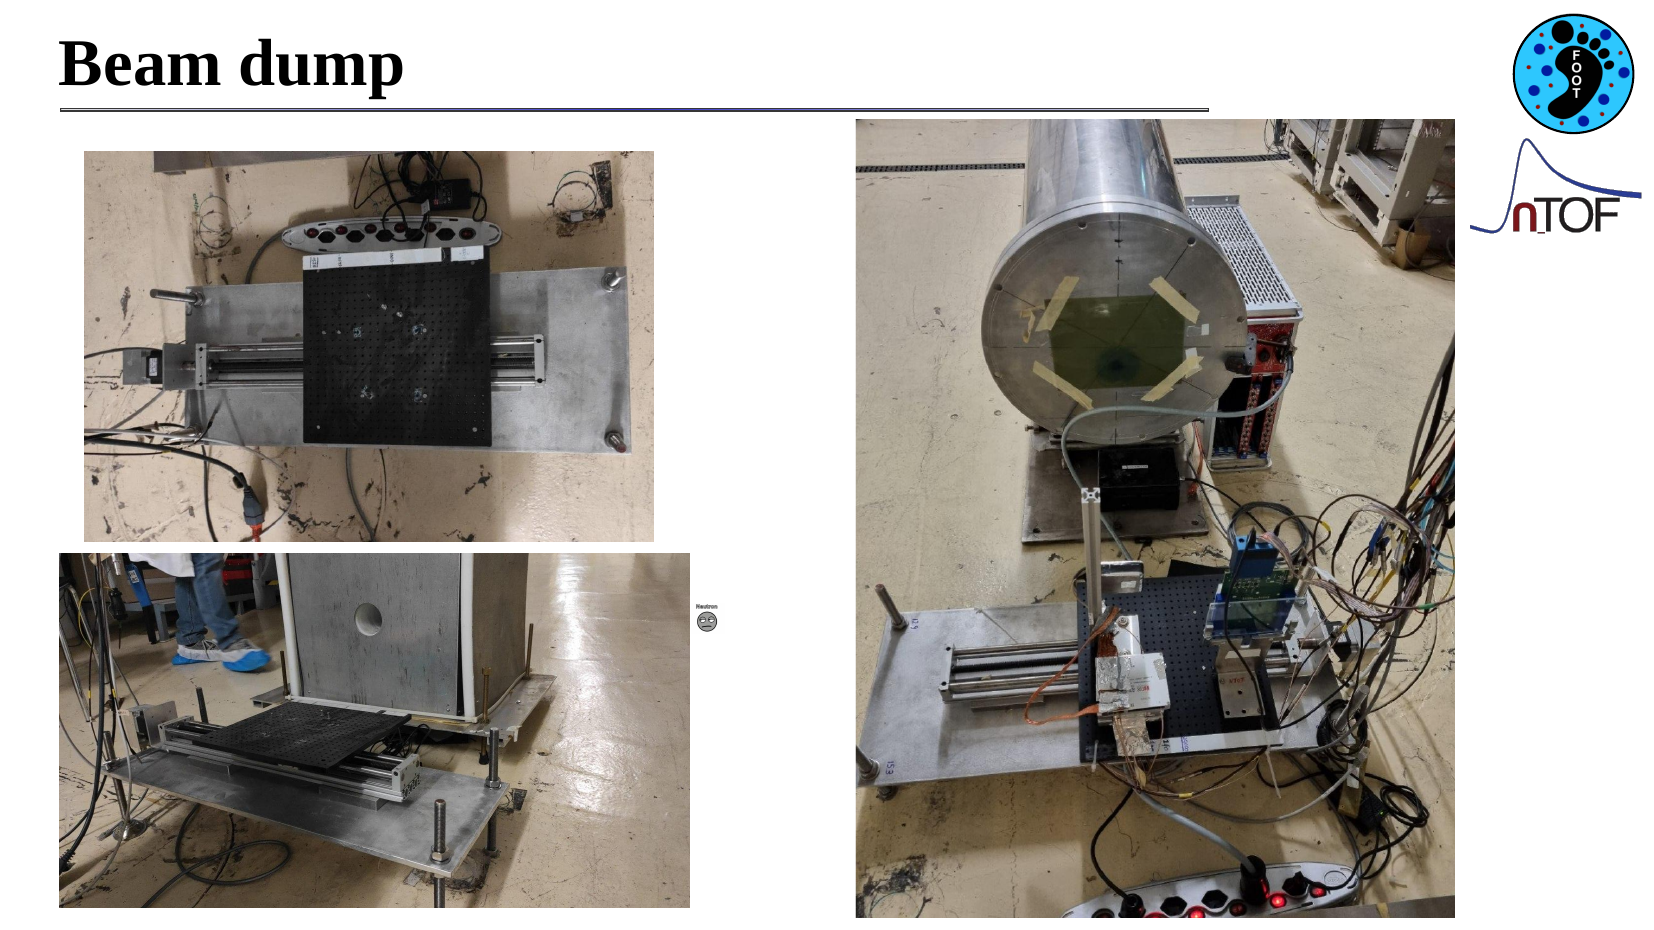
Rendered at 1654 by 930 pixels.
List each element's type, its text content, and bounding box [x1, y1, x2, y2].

text_box Beam dump [58, 0, 1594, 118]
picture [59, 553, 690, 908]
picture [1594, 11, 1634, 61]
picture [855, 21, 1653, 918]
picture [691, 603, 725, 634]
picture [84, 151, 654, 542]
